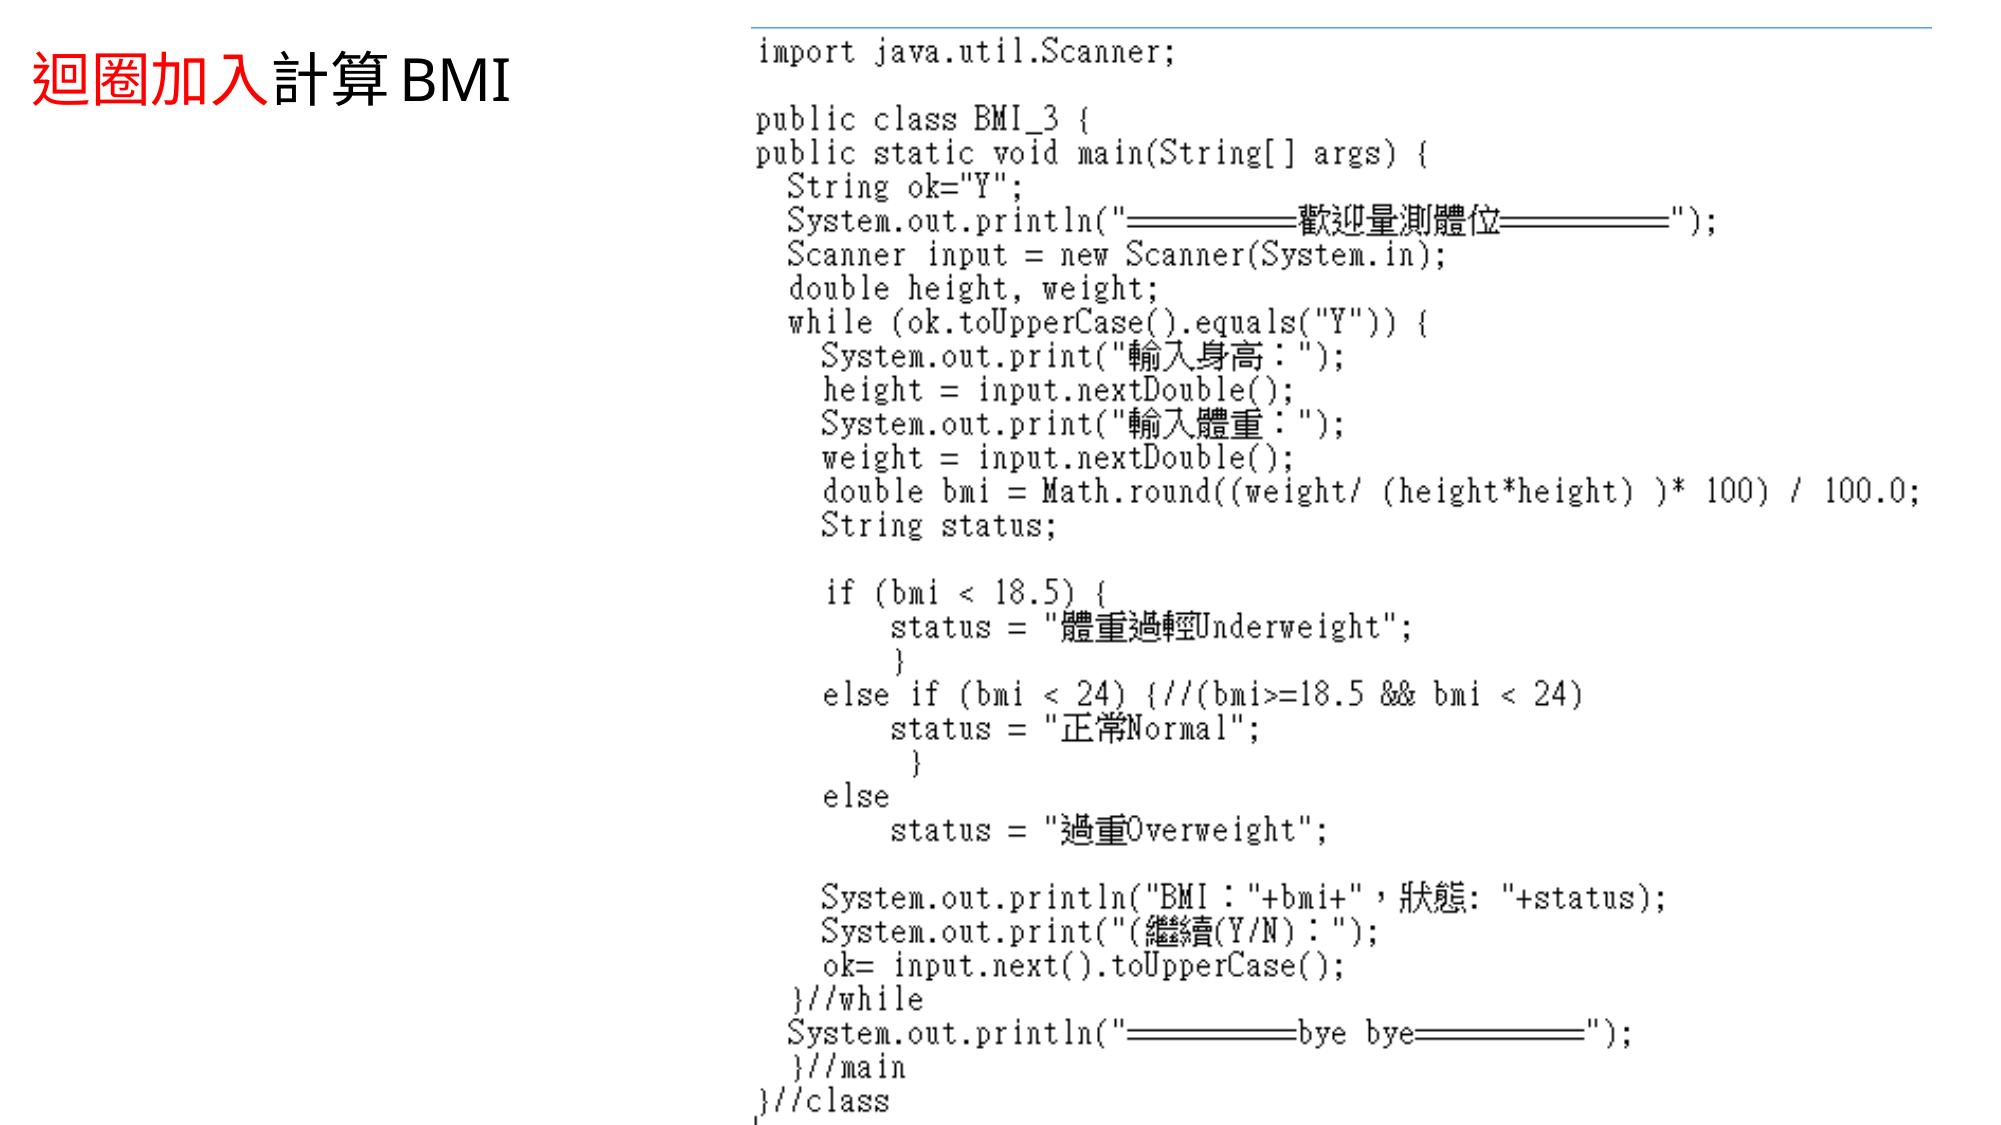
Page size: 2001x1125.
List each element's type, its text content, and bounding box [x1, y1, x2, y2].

title 迴圈加入計算BMI [16, 41, 700, 123]
picture [751, 27, 1932, 1125]
